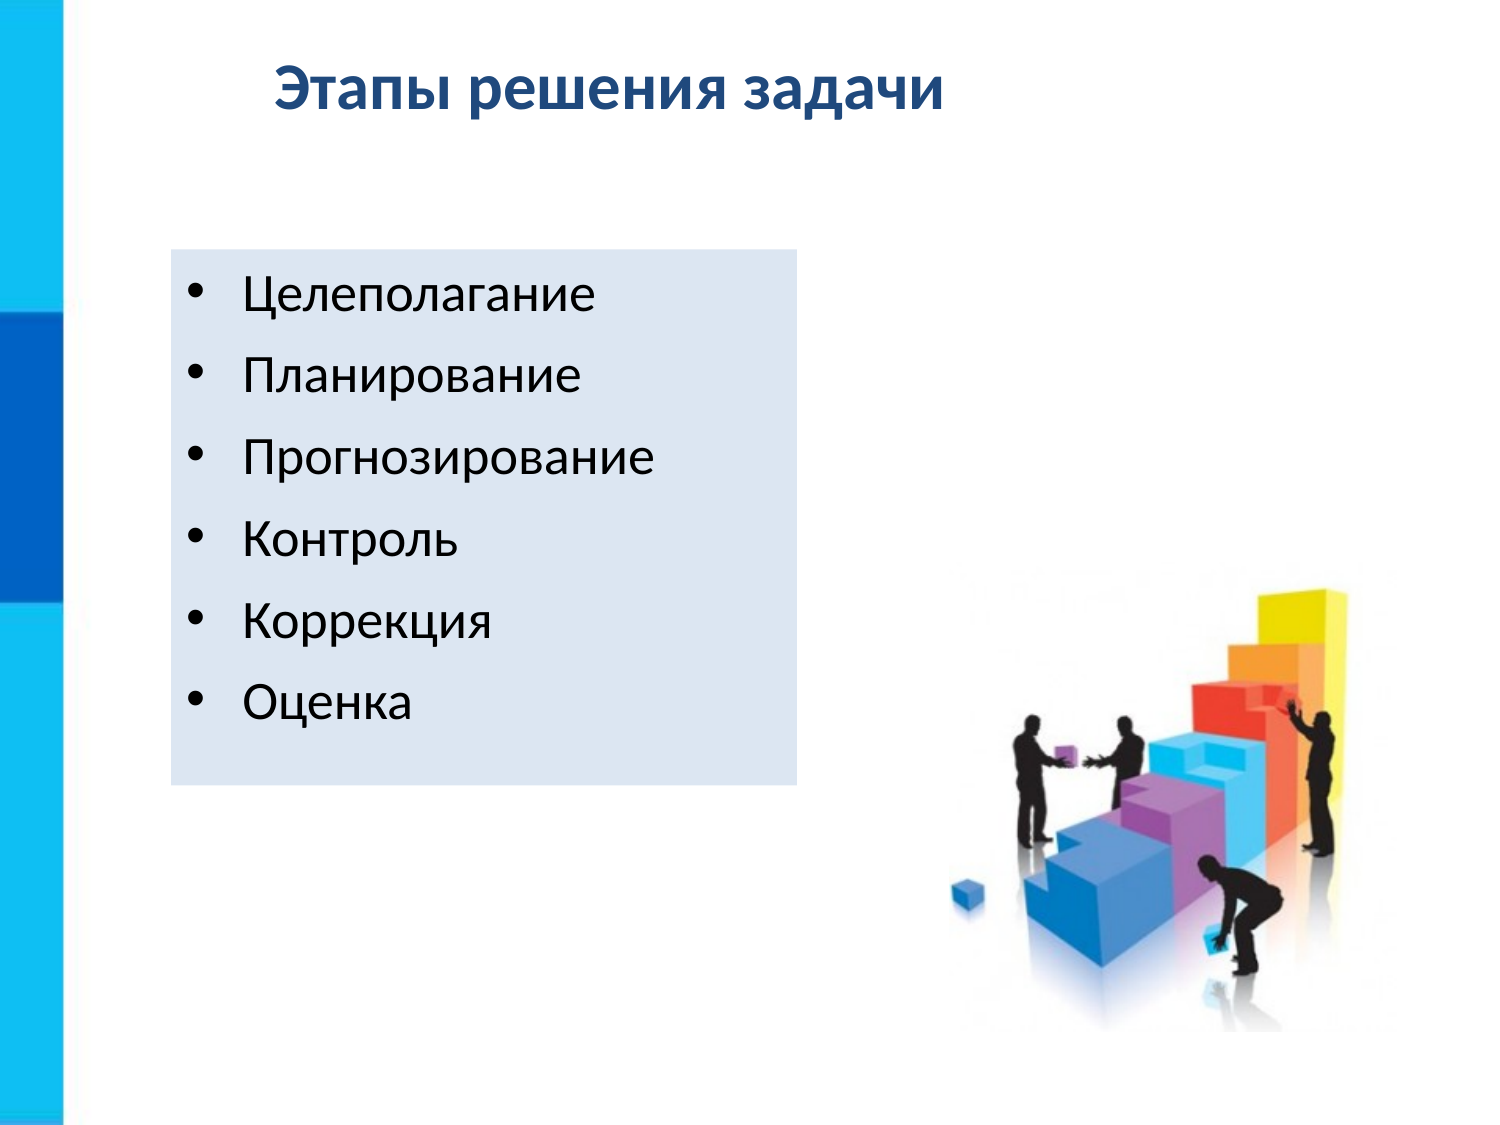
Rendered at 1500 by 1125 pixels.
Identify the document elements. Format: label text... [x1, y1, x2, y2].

title Этапы решения задачи [259, 30, 1306, 135]
list Целеполагание Планирование Прогнозирование Контроль Коррекция Оценка [171, 249, 797, 786]
picture [0, 0, 1500, 1125]
